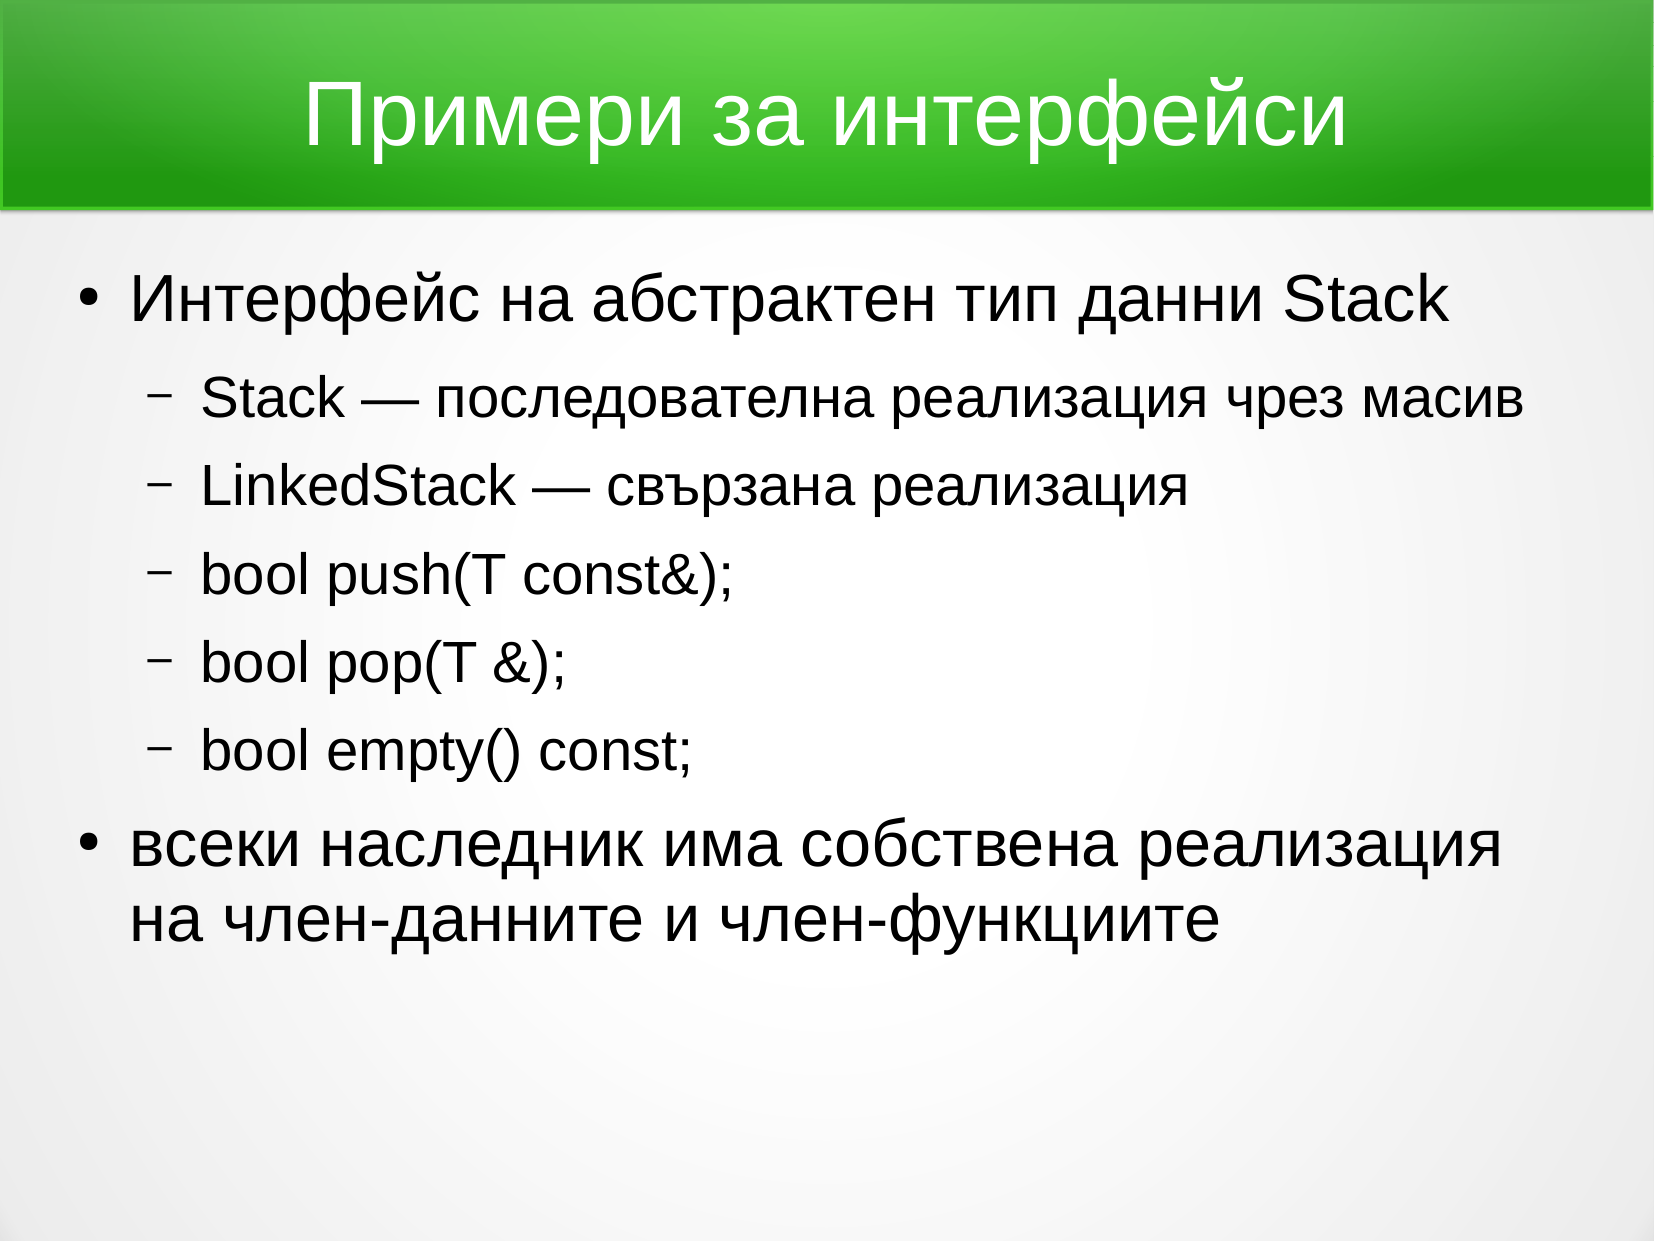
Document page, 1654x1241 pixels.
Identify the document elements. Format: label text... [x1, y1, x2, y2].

title Примери за интерфейси [82, 49, 1571, 179]
list Интерфейс на абстрактен тип данни Stack Stack — последователна реализация чрез масив LinkedStack — свързана реализация bool push(T const&); bool pop(T &); bool empty() const; всеки наследник има собствена реализация на член-данните и член-функциите [59, 261, 1595, 1182]
